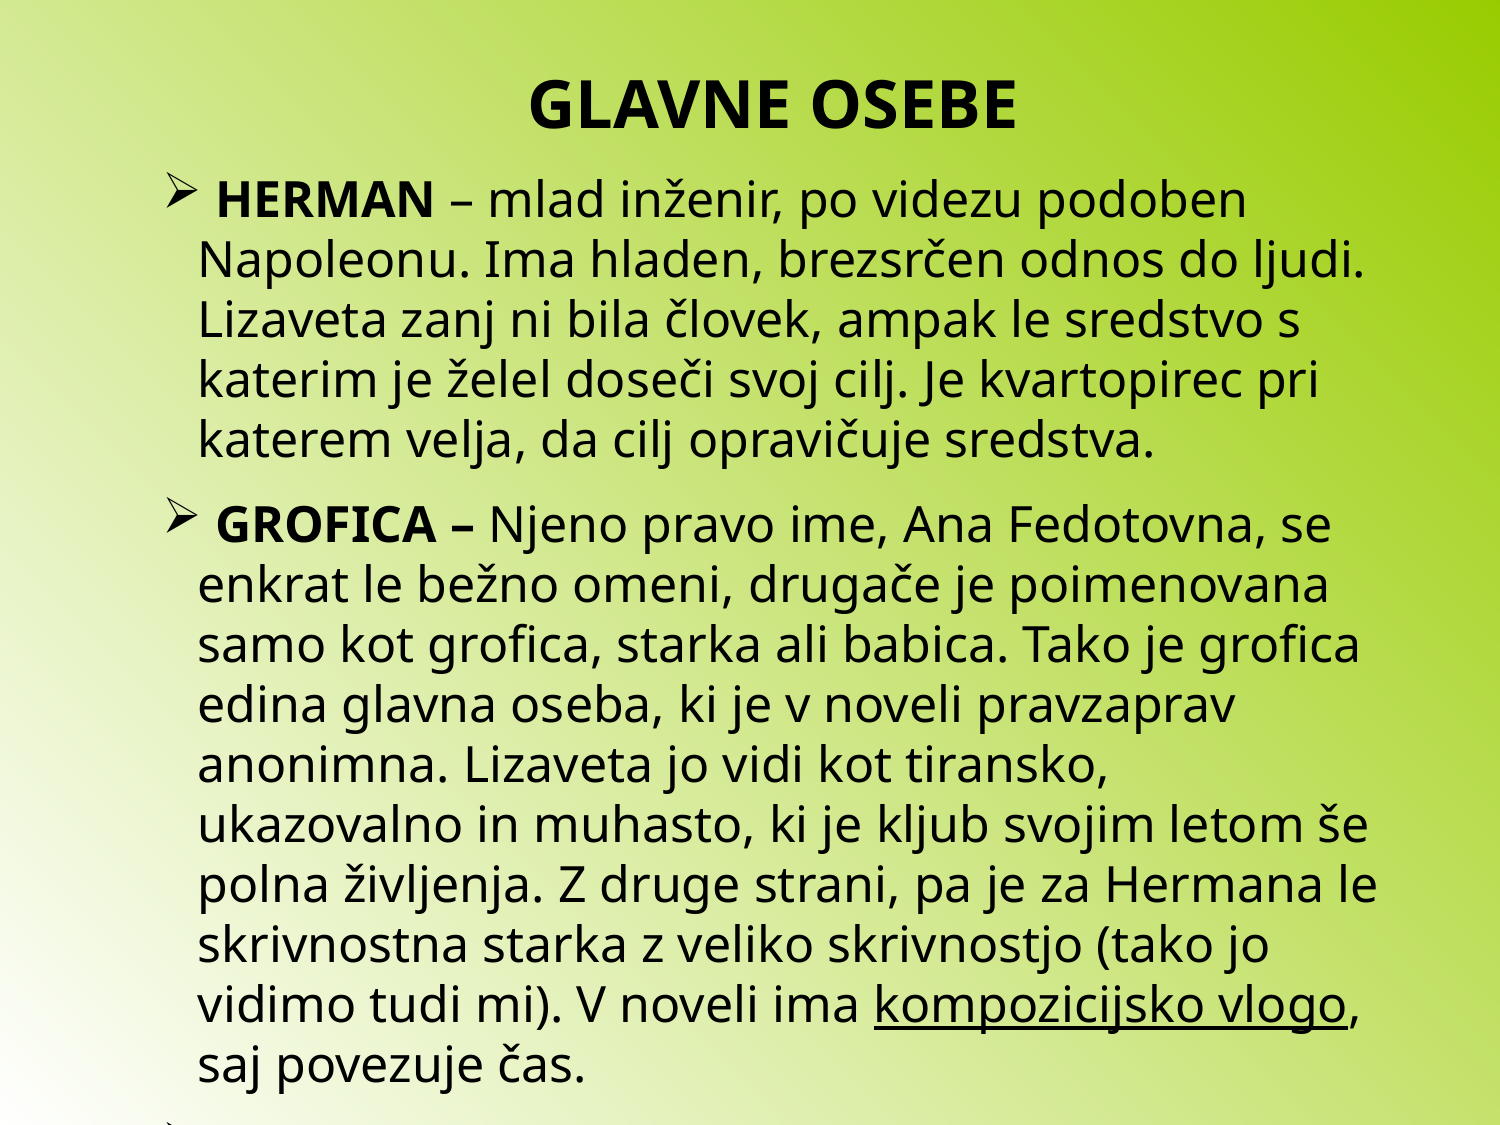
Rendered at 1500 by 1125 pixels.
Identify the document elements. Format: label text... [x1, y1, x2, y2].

text_box GLAVNE OSEBE HERMAN – mlad inženir, po videzu podoben Napoleonu. Ima hladen, brezsrčen odnos do ljudi. Lizaveta zanj ni bila človek, ampak le sredstvo s katerim je želel doseči svoj cilj. Je kvartopirec pri katerem velja, da cilj opravičuje sredstva. GROFICA – Njeno pravo ime, Ana Fedotovna, se enkrat le bežno omeni, drugače je poimenovana samo kot grofica, starka ali babica. Tako je grofica edina glavna oseba, ki je v noveli pravzaprav anonimna. Lizaveta jo vidi kot tiransko, ukazovalno in muhasto, ki je kljub svojim letom še polna življenja. Z druge strani, pa je za Hermana le skrivnostna starka z veliko skrivnostjo (tako jo vidimo tudi mi). V noveli ima kompozicijsko vlogo, saj povezuje čas. LIZAVETA IVANOVA – je lepa grofičina rejenka, v visoki družbi zapostavljena, čuti privlačnost do Hermana. Na koncu “prevzame” grofičin položaj. [147, 54, 1400, 1125]
